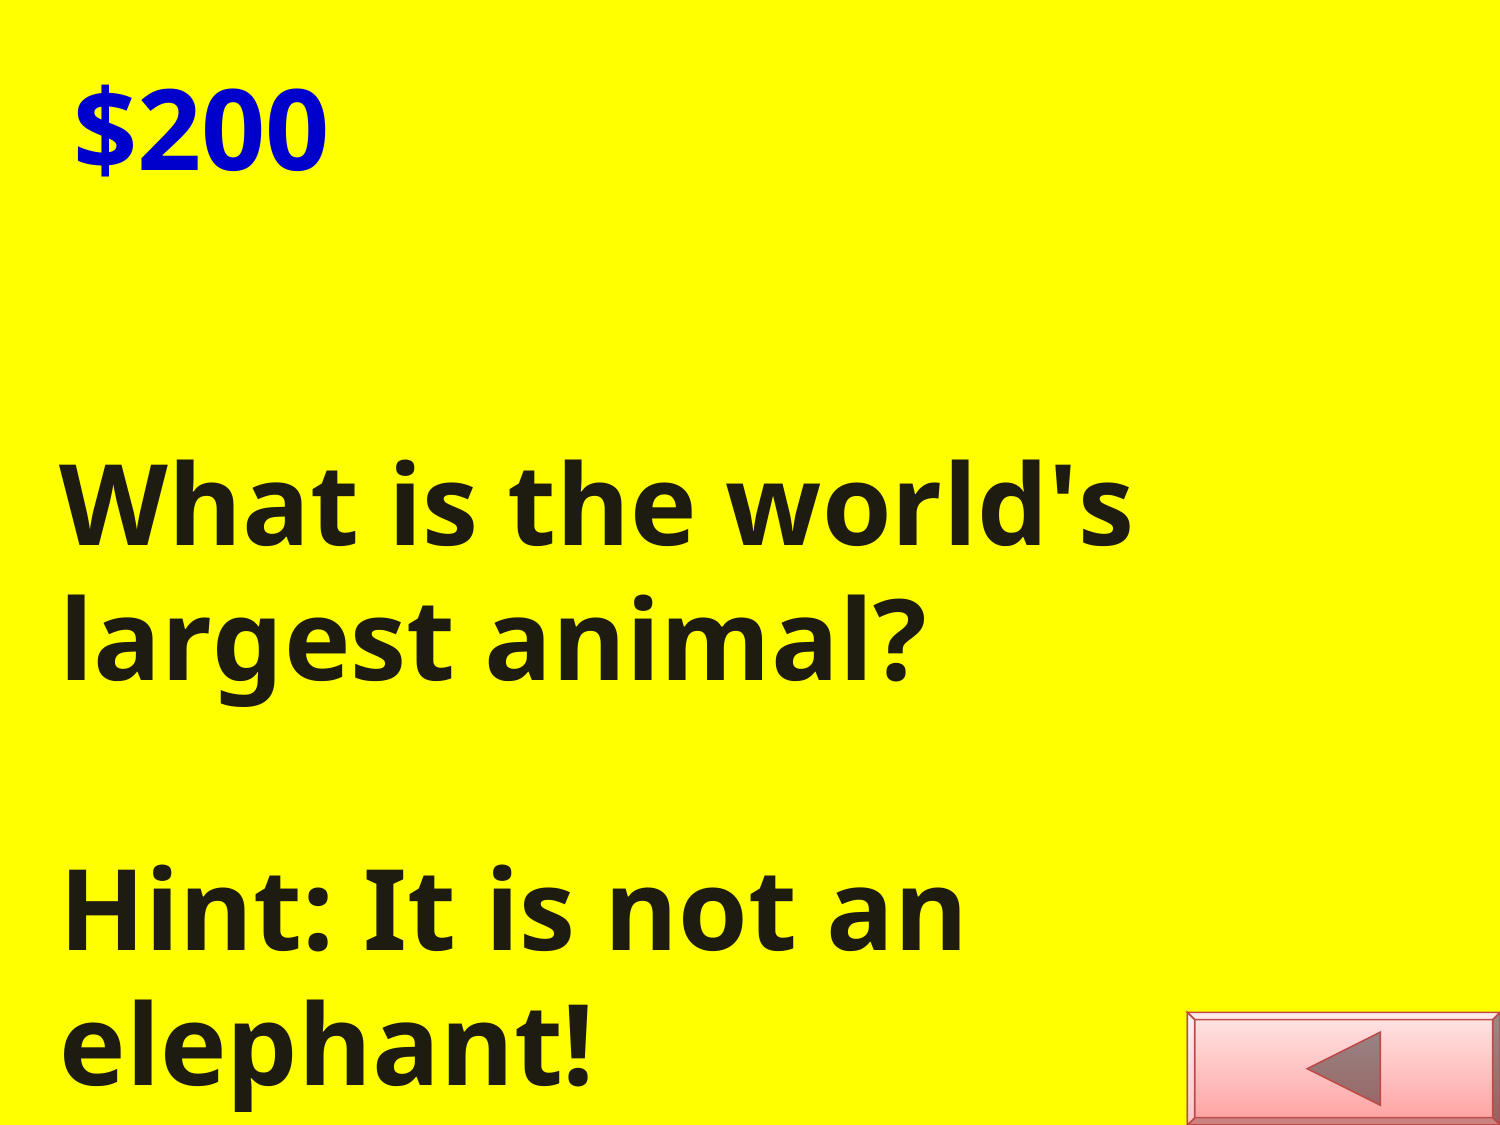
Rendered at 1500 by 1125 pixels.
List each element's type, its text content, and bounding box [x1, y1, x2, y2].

text_box What is the world's largest animal? Hint: It is not an elephant! [45, 424, 1471, 1116]
text_box $200 [0, 49, 1426, 201]
text_box [1189, 1012, 1500, 1125]
